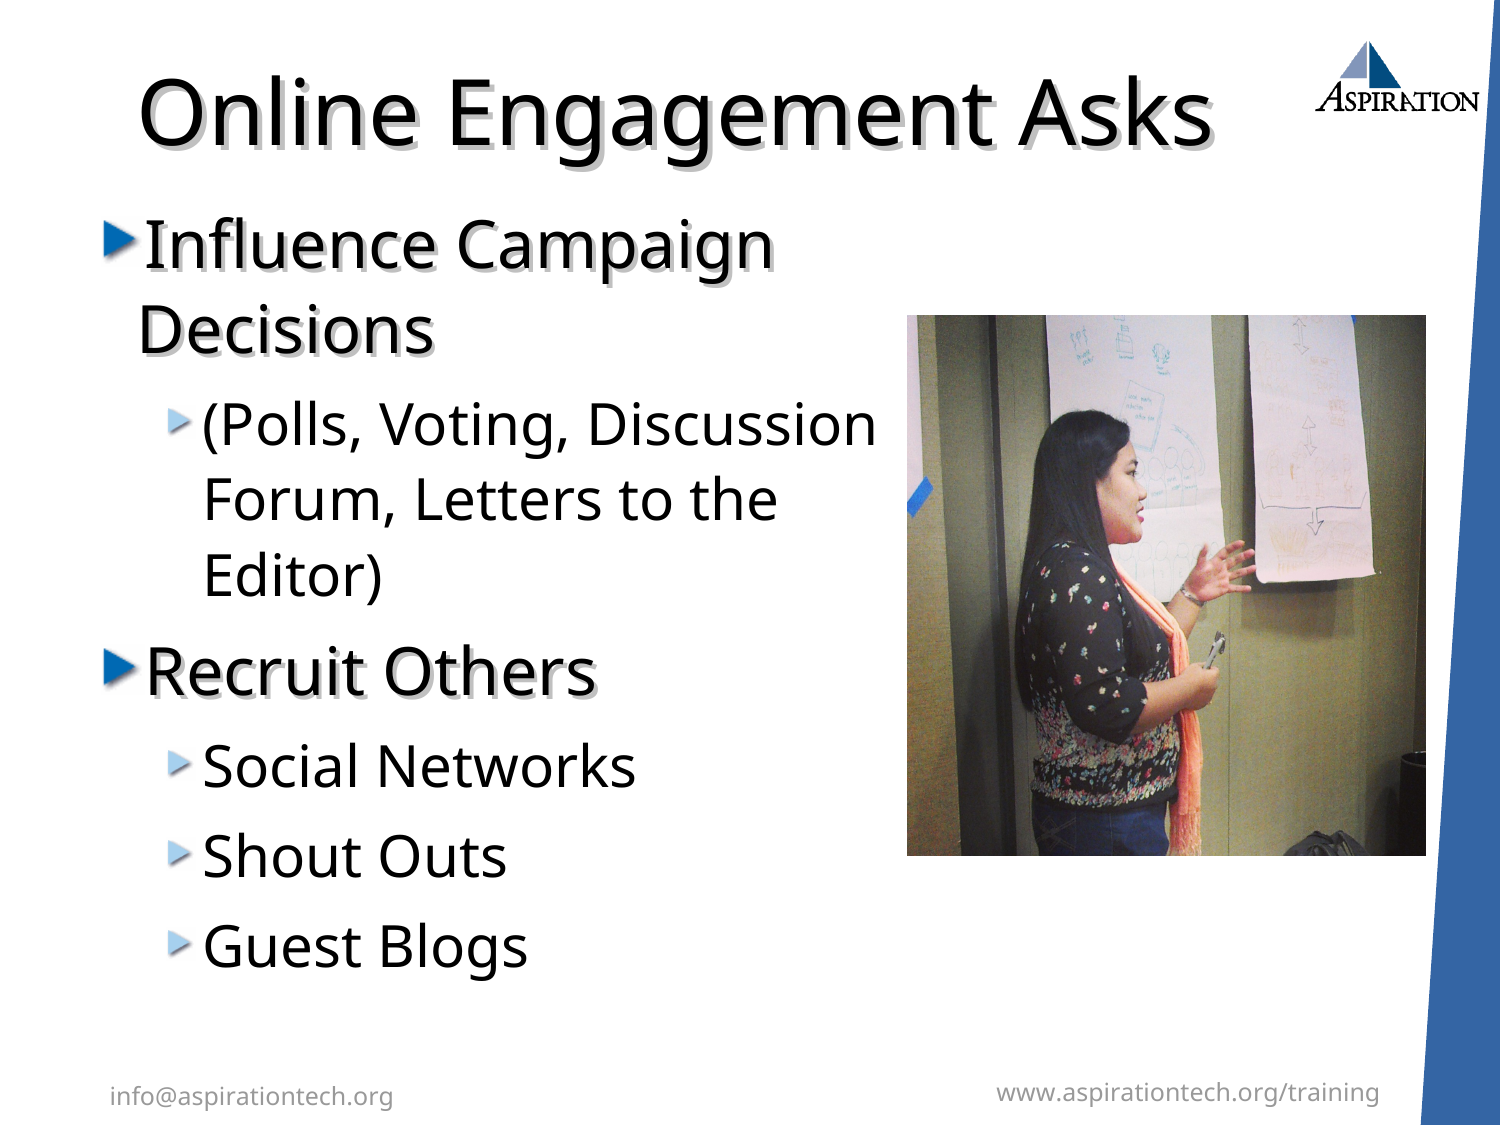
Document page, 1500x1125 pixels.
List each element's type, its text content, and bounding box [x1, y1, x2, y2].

list Influence Campaign Decisions (Polls, Voting, Discussion Forum, Letters to the Editor) Recruit Others Social Networks Shout Outs Guest Blogs [45, 197, 961, 1066]
picture [907, 315, 1426, 856]
picture [1315, 41, 1480, 120]
title Online Engagement Asks [58, 11, 1293, 198]
